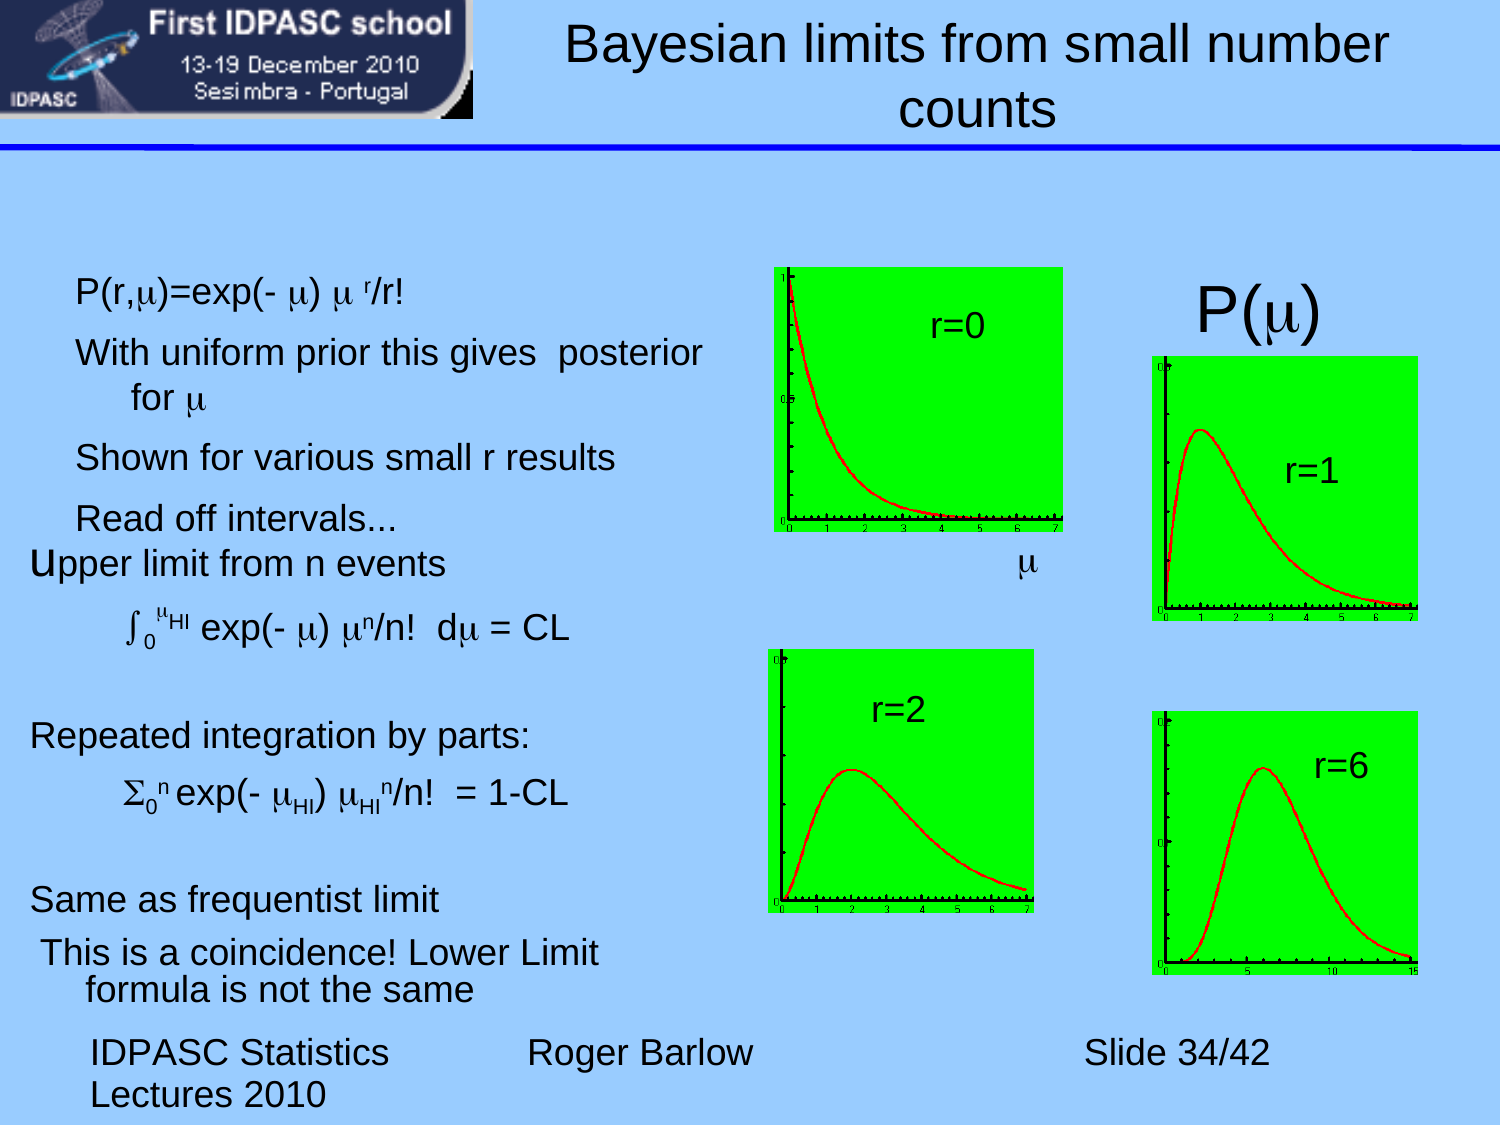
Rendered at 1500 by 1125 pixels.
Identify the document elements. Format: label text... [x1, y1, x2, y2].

text_box P(r,)=exp(- )  r/r! With uniform prior this gives posterior for  Shown for various small r results Read off intervals... [74, 267, 734, 1007]
picture [1152, 711, 1418, 975]
text_box P() [1180, 265, 1388, 356]
text_box upper limit from n events 0HI exp(- ) n/n! d = CL Repeated integration by parts: 0n exp(- HI) HIn/n! = 1-CL Same as frequentist limit This is a coincidence! Lower Limit formula is not the same [29, 536, 664, 1064]
text_box r=6 [1299, 738, 1418, 796]
picture [1152, 356, 1418, 621]
text_box r=2 [856, 681, 975, 739]
title Bayesian limits from small number counts [531, 0, 1426, 143]
picture [768, 649, 1034, 913]
text_box  [998, 527, 1058, 588]
text_box r=1 [1269, 442, 1389, 501]
picture [0, 0, 473, 119]
text_box r=0 [915, 297, 1034, 355]
picture [774, 267, 1063, 532]
